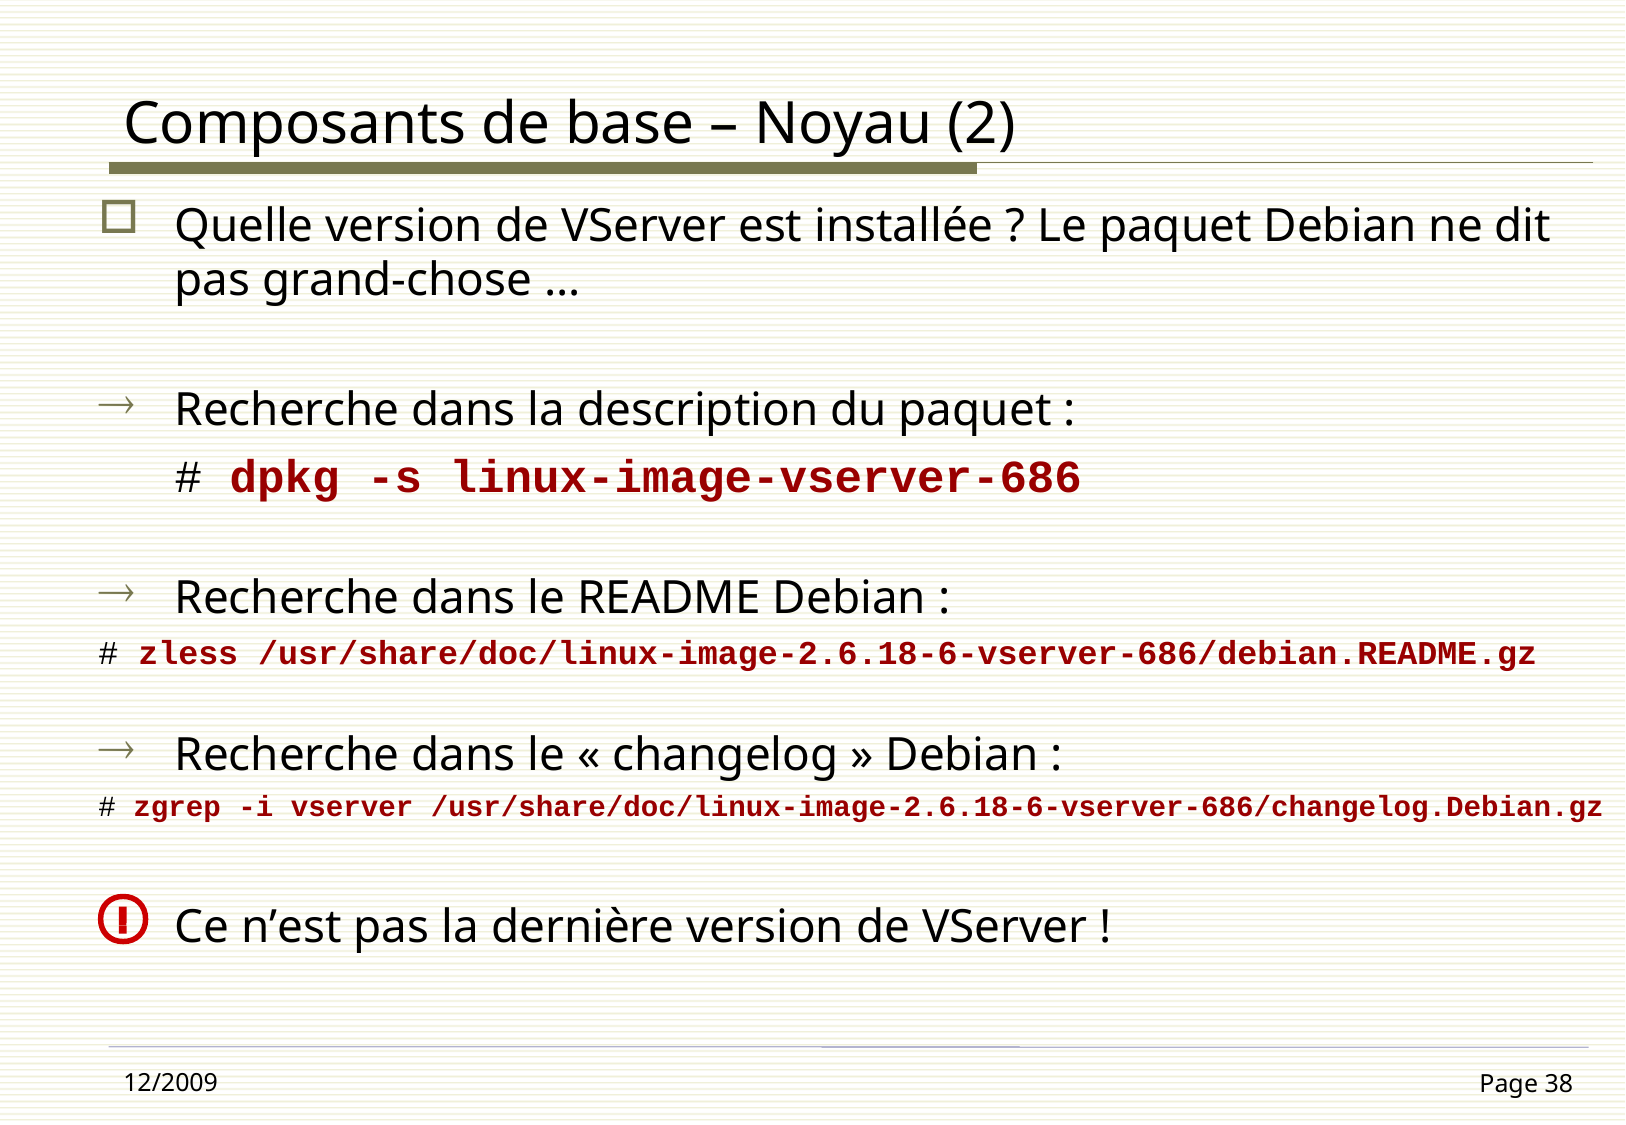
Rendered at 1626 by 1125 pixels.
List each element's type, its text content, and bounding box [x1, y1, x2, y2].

list Quelle version de VServer est installée ? Le paquet Debian ne dit pas grand-chose … Recherche dans la description du paquet : # dpkg -s linux-image-vserver-686 Recherche dans le README Debian : # zless /usr/share/doc/linux-image-2.6.18-6-vserver-686/debian.README.gz Recherche dans le « changelog » Debian : # zgrep -i vserver /usr/share/doc/linux-image-2.6.18-6-vserver-686/changelog.Debian.gz  Ce n’est pas la dernière version de VServer ! [83, 187, 1625, 1035]
title Composants de base – Noyau (2)‏ [108, 12, 1596, 163]
picture [0, 0, 1626, 1125]
